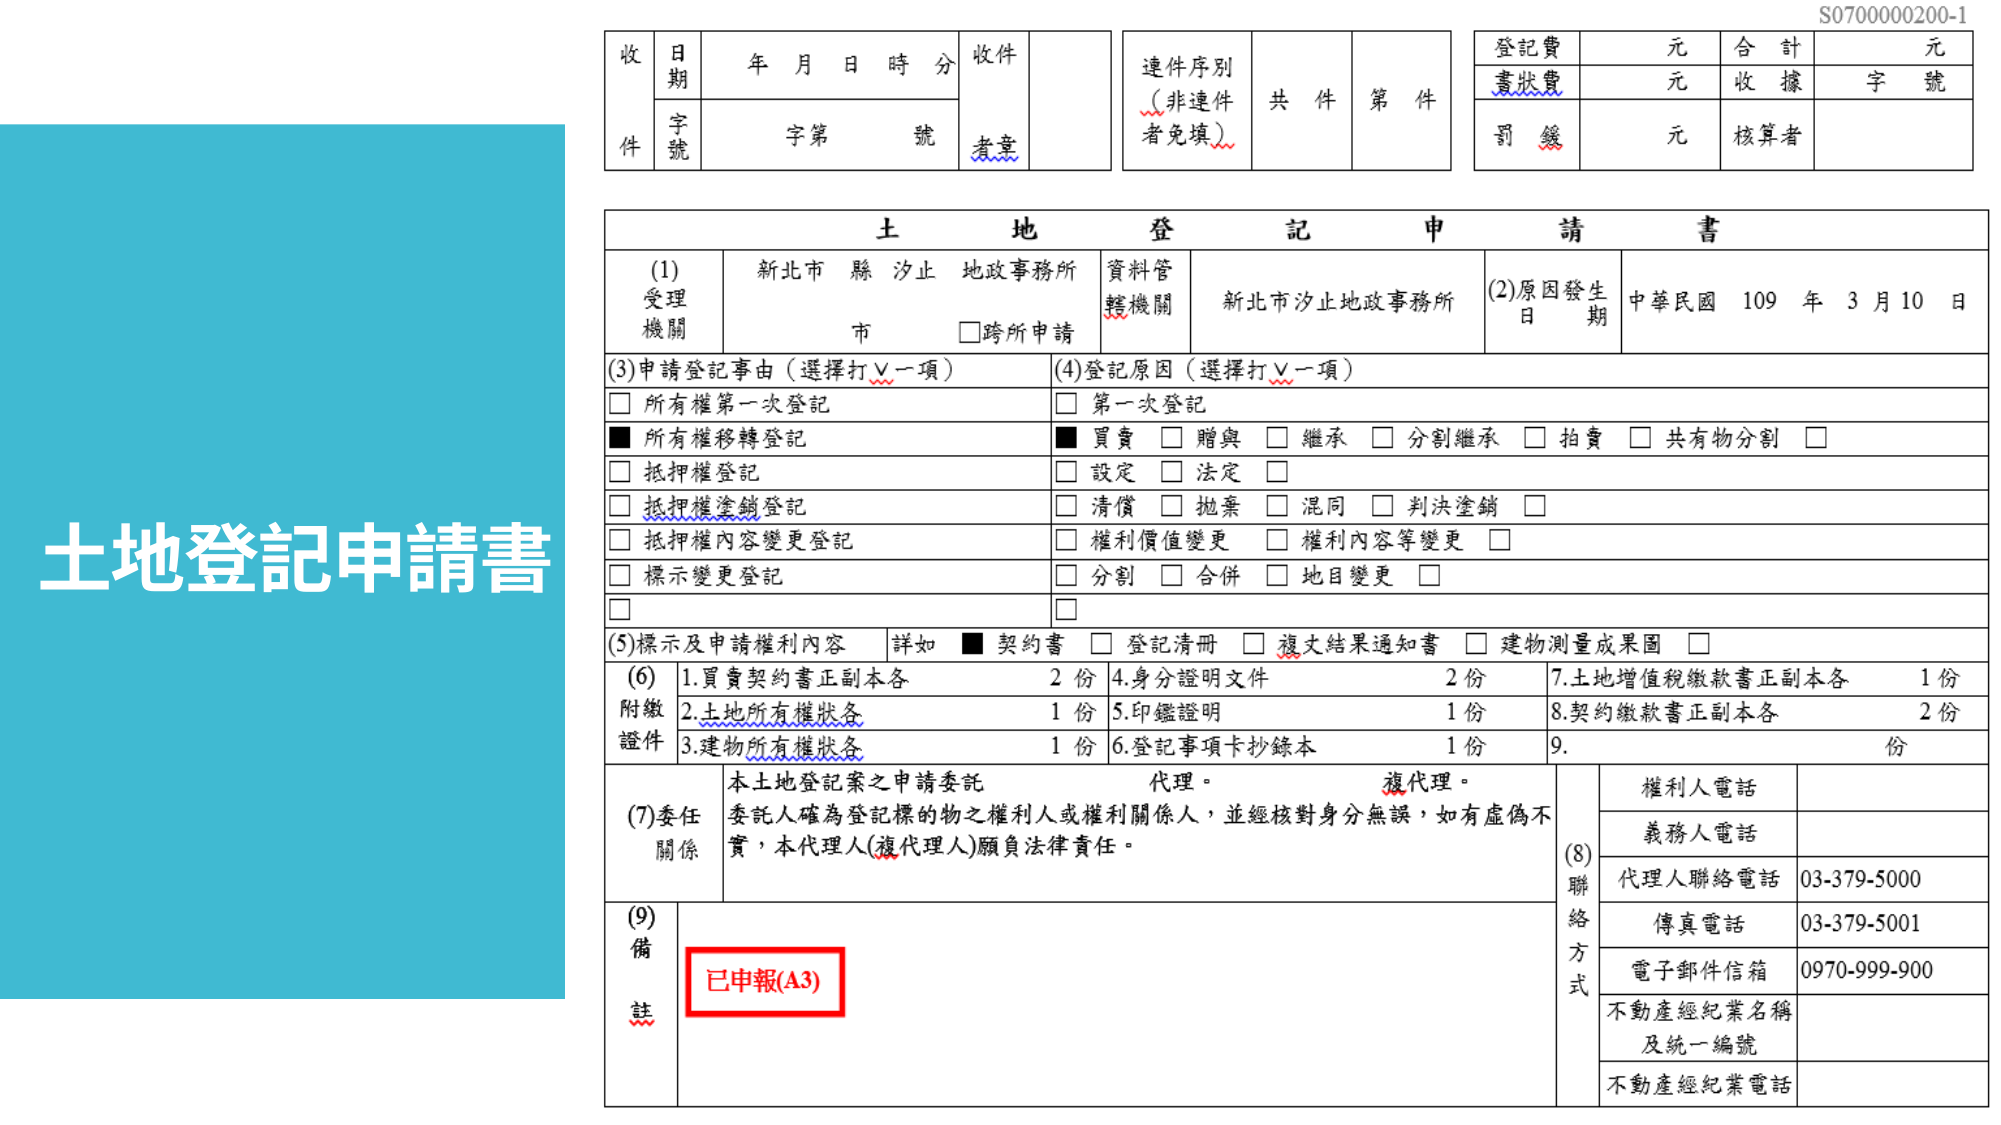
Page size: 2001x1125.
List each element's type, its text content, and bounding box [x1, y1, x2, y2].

picture [585, 0, 2001, 1125]
title 土地登記申請書 [22, 184, 585, 940]
